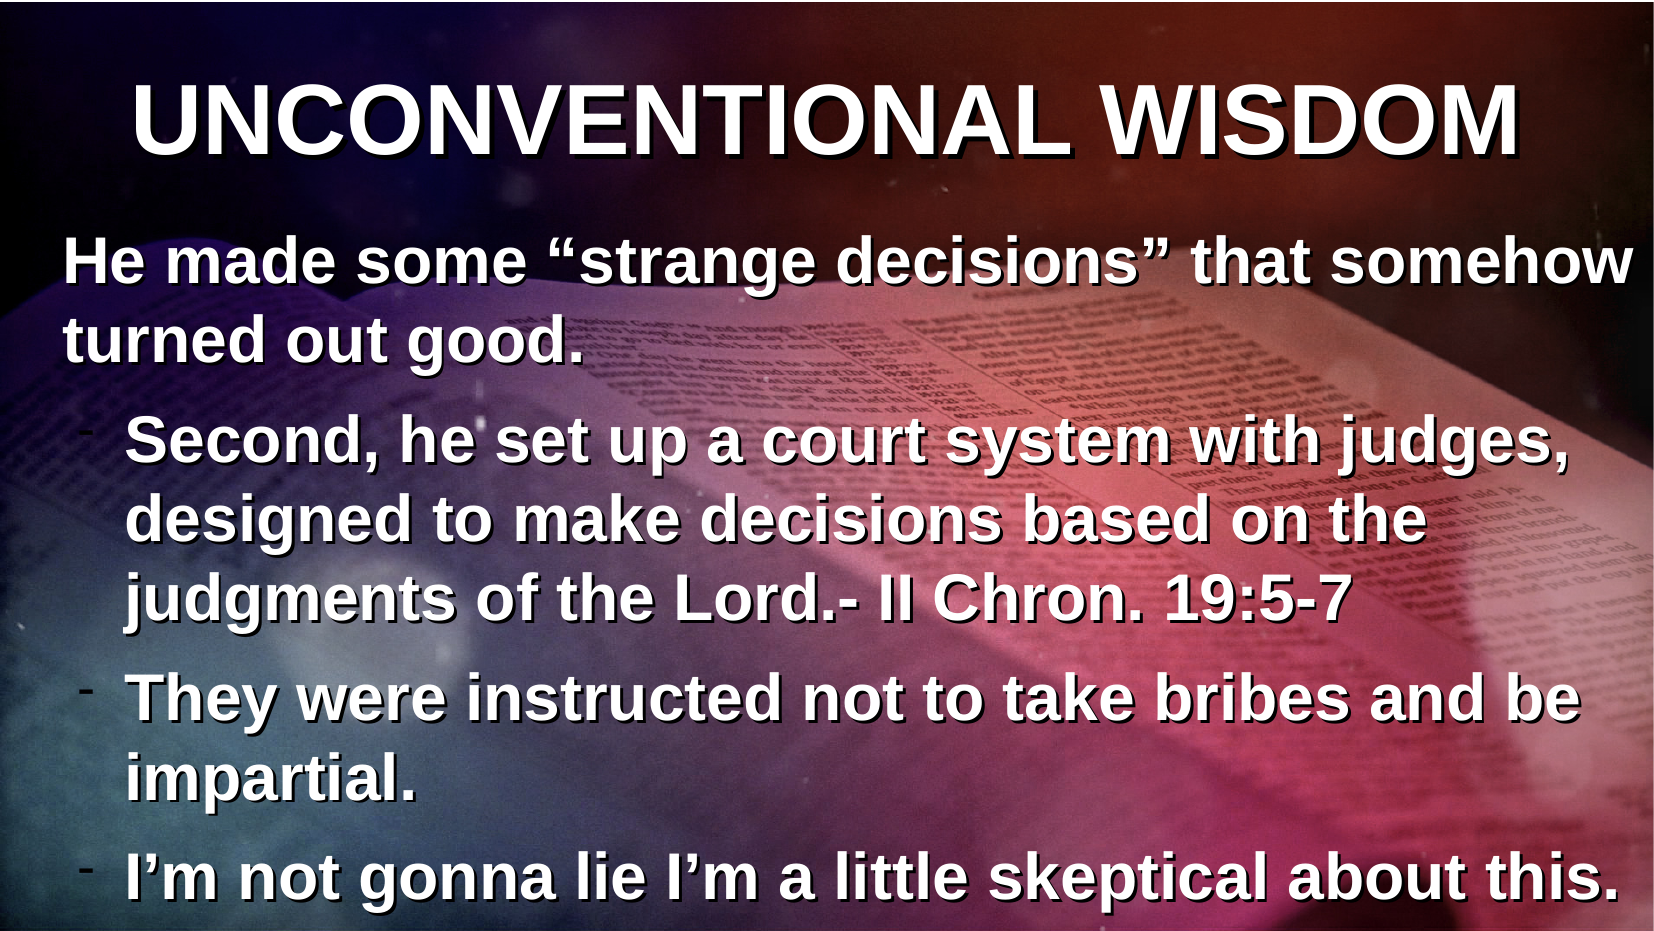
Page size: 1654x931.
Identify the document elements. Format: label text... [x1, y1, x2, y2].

text_box UNCONVENTIONAL WISDOM [82, 37, 1571, 193]
picture [0, 2, 1654, 217]
text_box He made some “strange decisions” that somehow turned out good. Second, he set up a court system with judges, designed to make decisions based on the judgments of the Lord.- II Chron. 19:5-7 They were instructed not to take bribes and be impartial. I’m not gonna lie I’m a little skeptical about this. [0, 217, 1654, 931]
